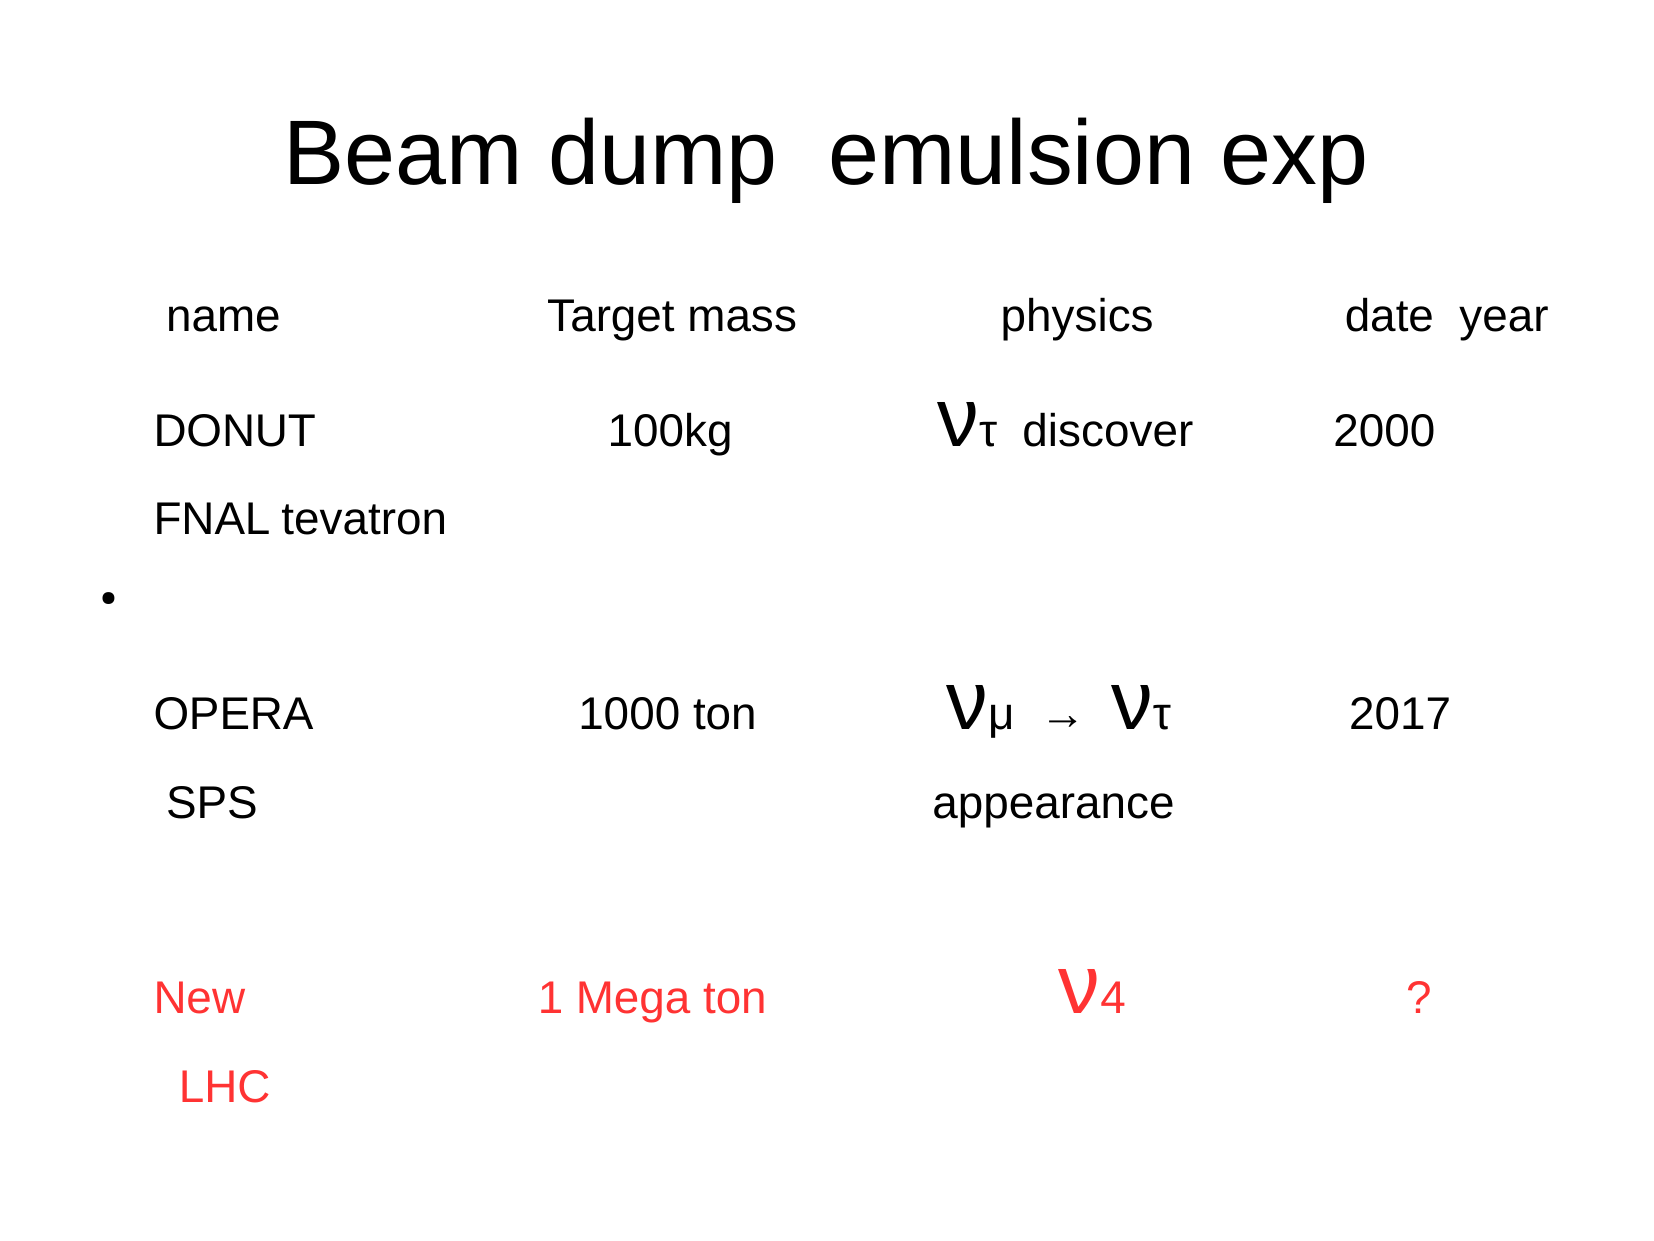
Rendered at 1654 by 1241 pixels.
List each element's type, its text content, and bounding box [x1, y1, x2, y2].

title Beam dump emulsion exp [82, 49, 1571, 257]
list name Target mass physics date year DONUT 100kg ντ discover 2000 FNAL tevatron OPERA 1000 ton νμ → ντ 2017 SPS appearance New 1 Mega ton ν4 ? LHC [82, 290, 1571, 1239]
